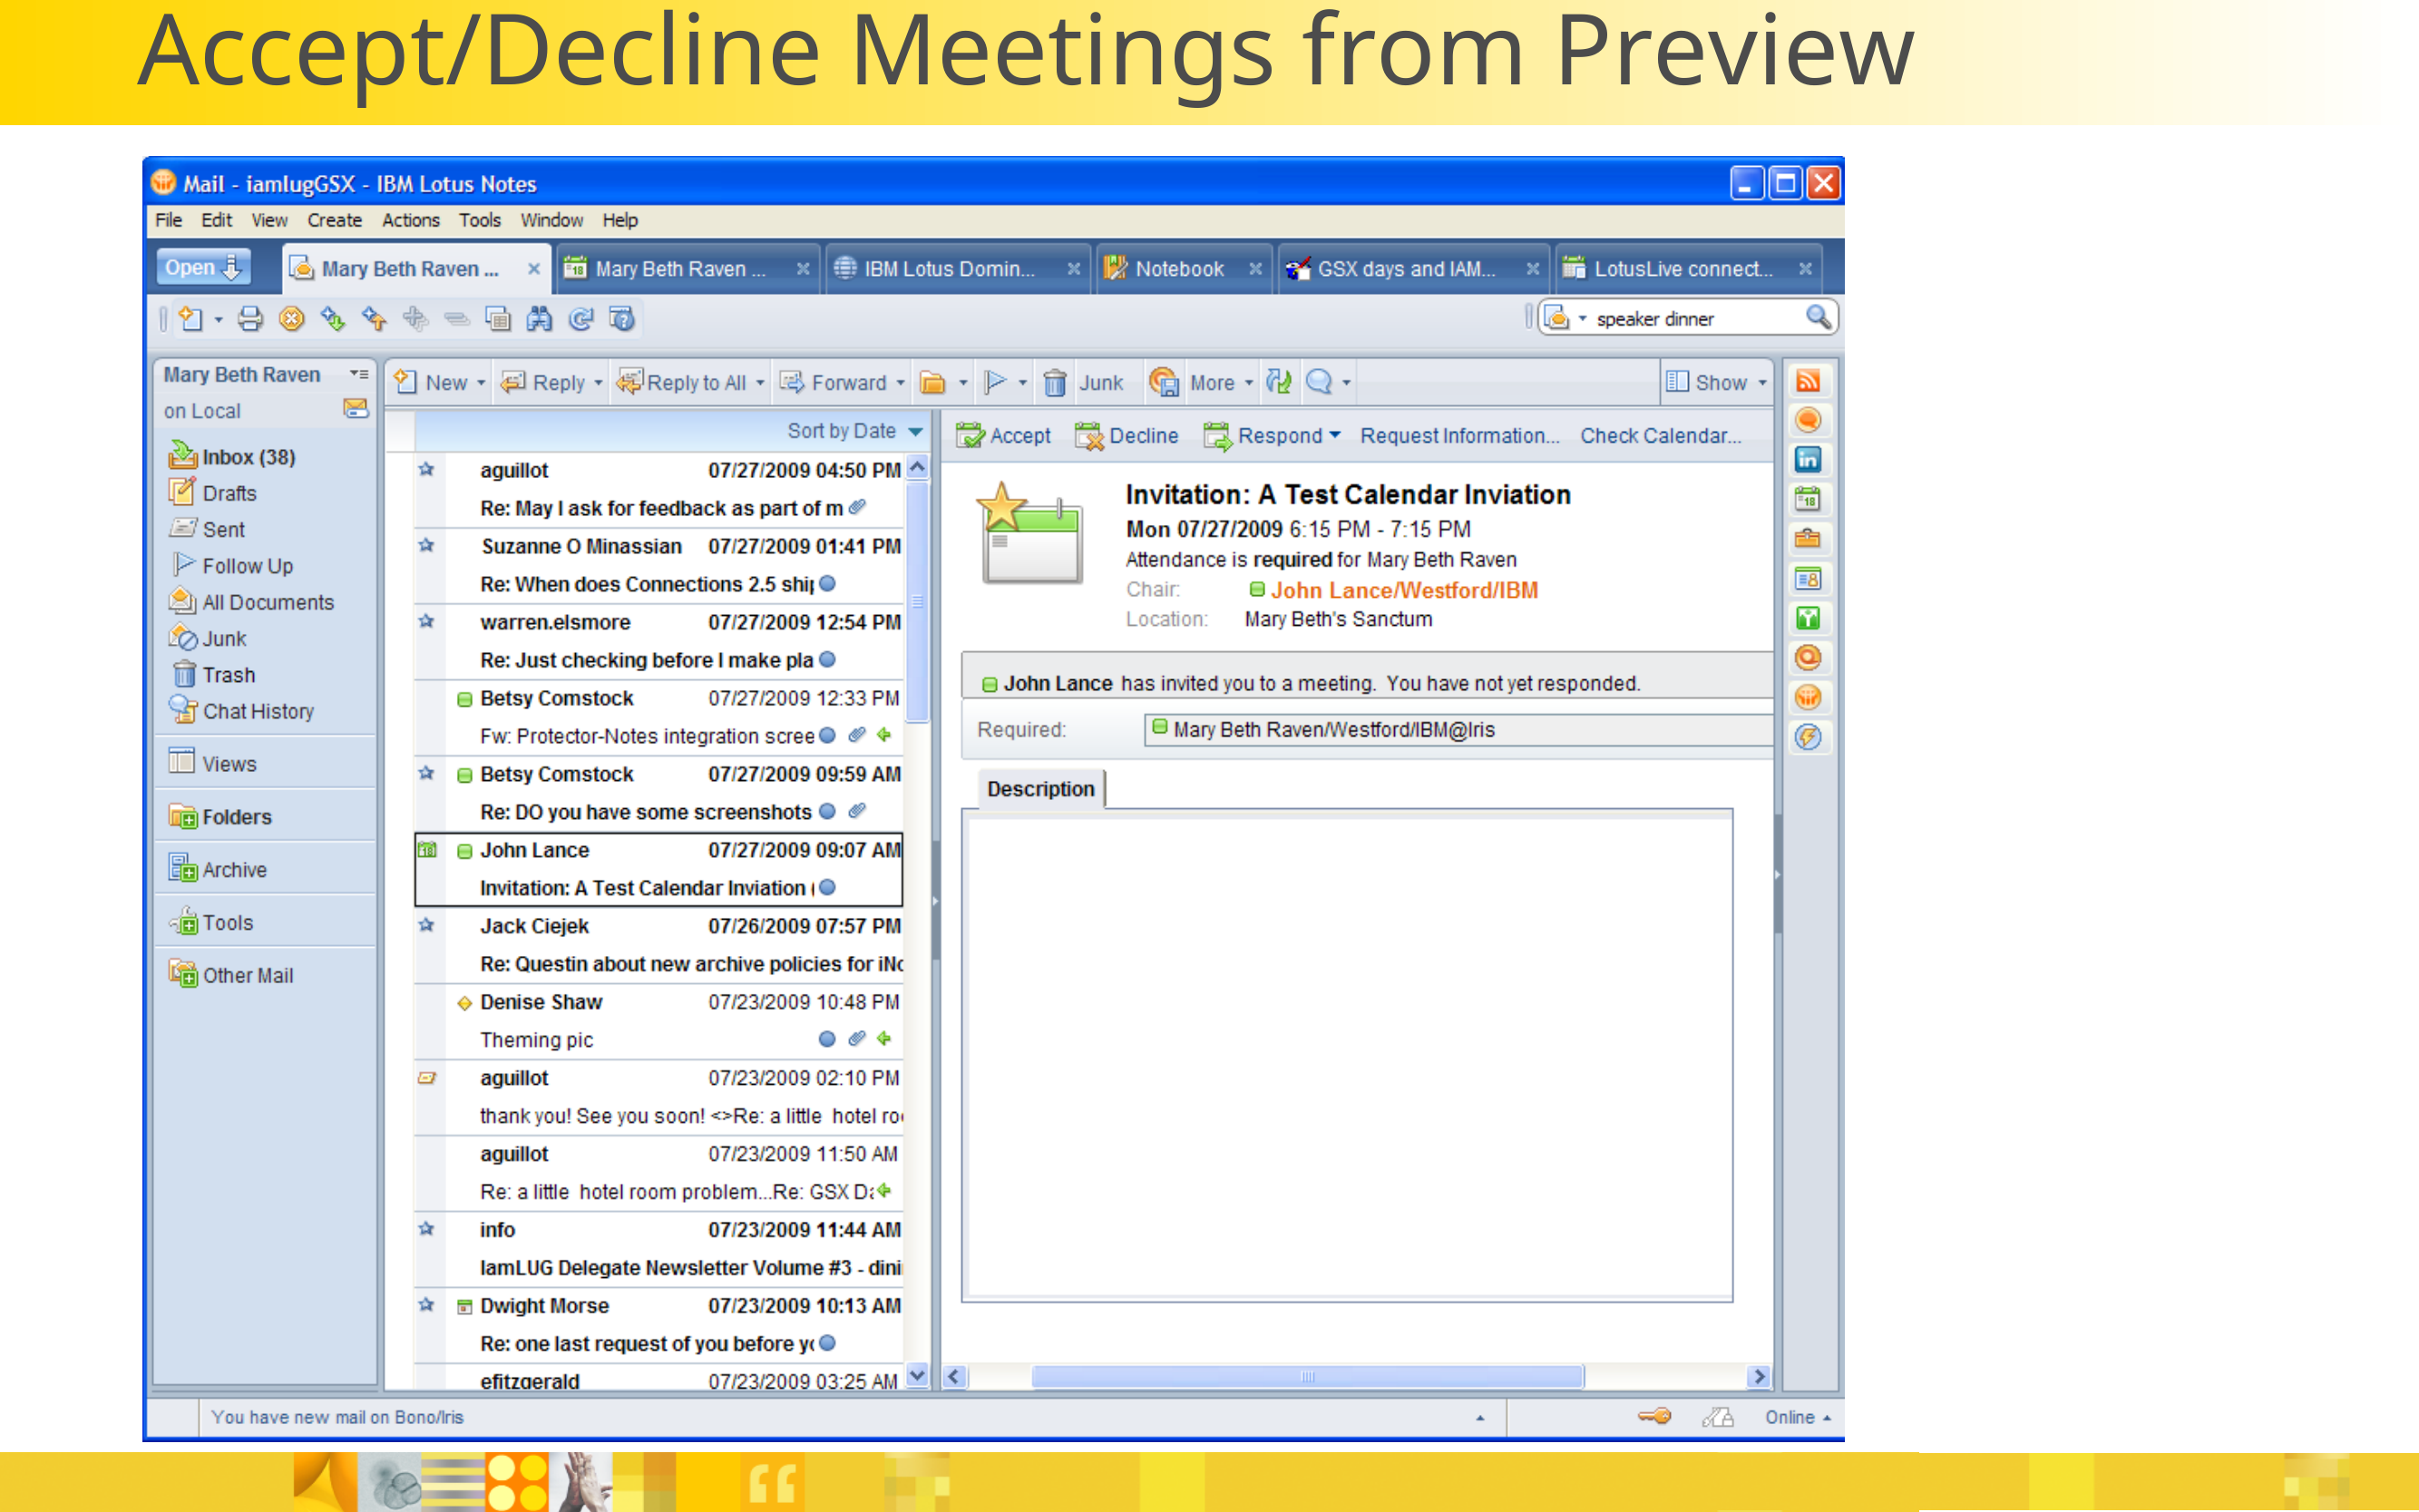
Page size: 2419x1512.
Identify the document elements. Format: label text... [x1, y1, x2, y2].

text_box [0, 0, 2419, 125]
picture [142, 156, 1845, 1442]
title Accept/Decline Meetings from Preview [137, 2, 2315, 127]
picture [0, 1452, 2419, 1512]
